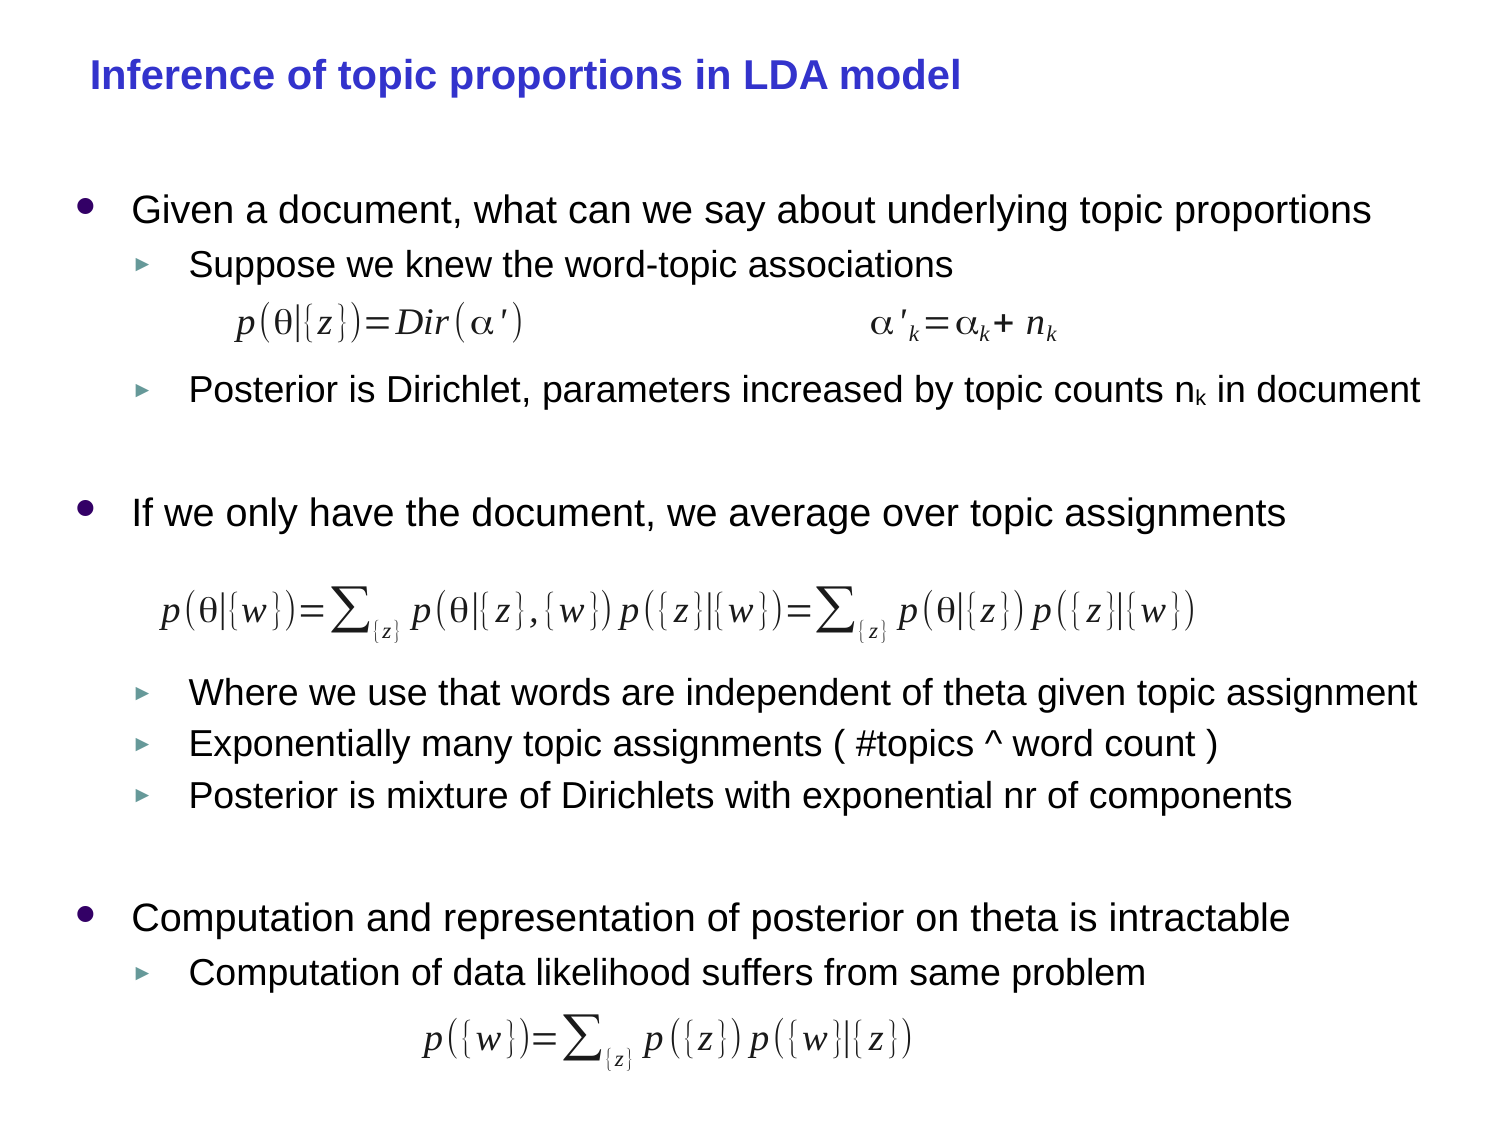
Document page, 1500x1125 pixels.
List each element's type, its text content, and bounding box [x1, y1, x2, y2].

chart [862, 299, 1062, 348]
chart [225, 299, 531, 345]
title Inference of topic proportions in LDA model [75, 37, 1426, 113]
chart [412, 1012, 919, 1073]
list Given a document, what can we say about underlying topic proportions Suppose we knew the word-topic associations Posterior is Dirichlet, parameters increased by topic counts nk in document If we only have the document, we average over topic assignments Where we use that words are independent of theta given topic assignment Exponentially many topic assignments ( #topics ^ word count ) Posterior is mixture of Dirichlets with exponential nr of components Computation and representation of posterior on theta is intractable Computation of data likelihood suffers from same problem [75, 187, 1425, 1088]
chart [150, 584, 1202, 645]
